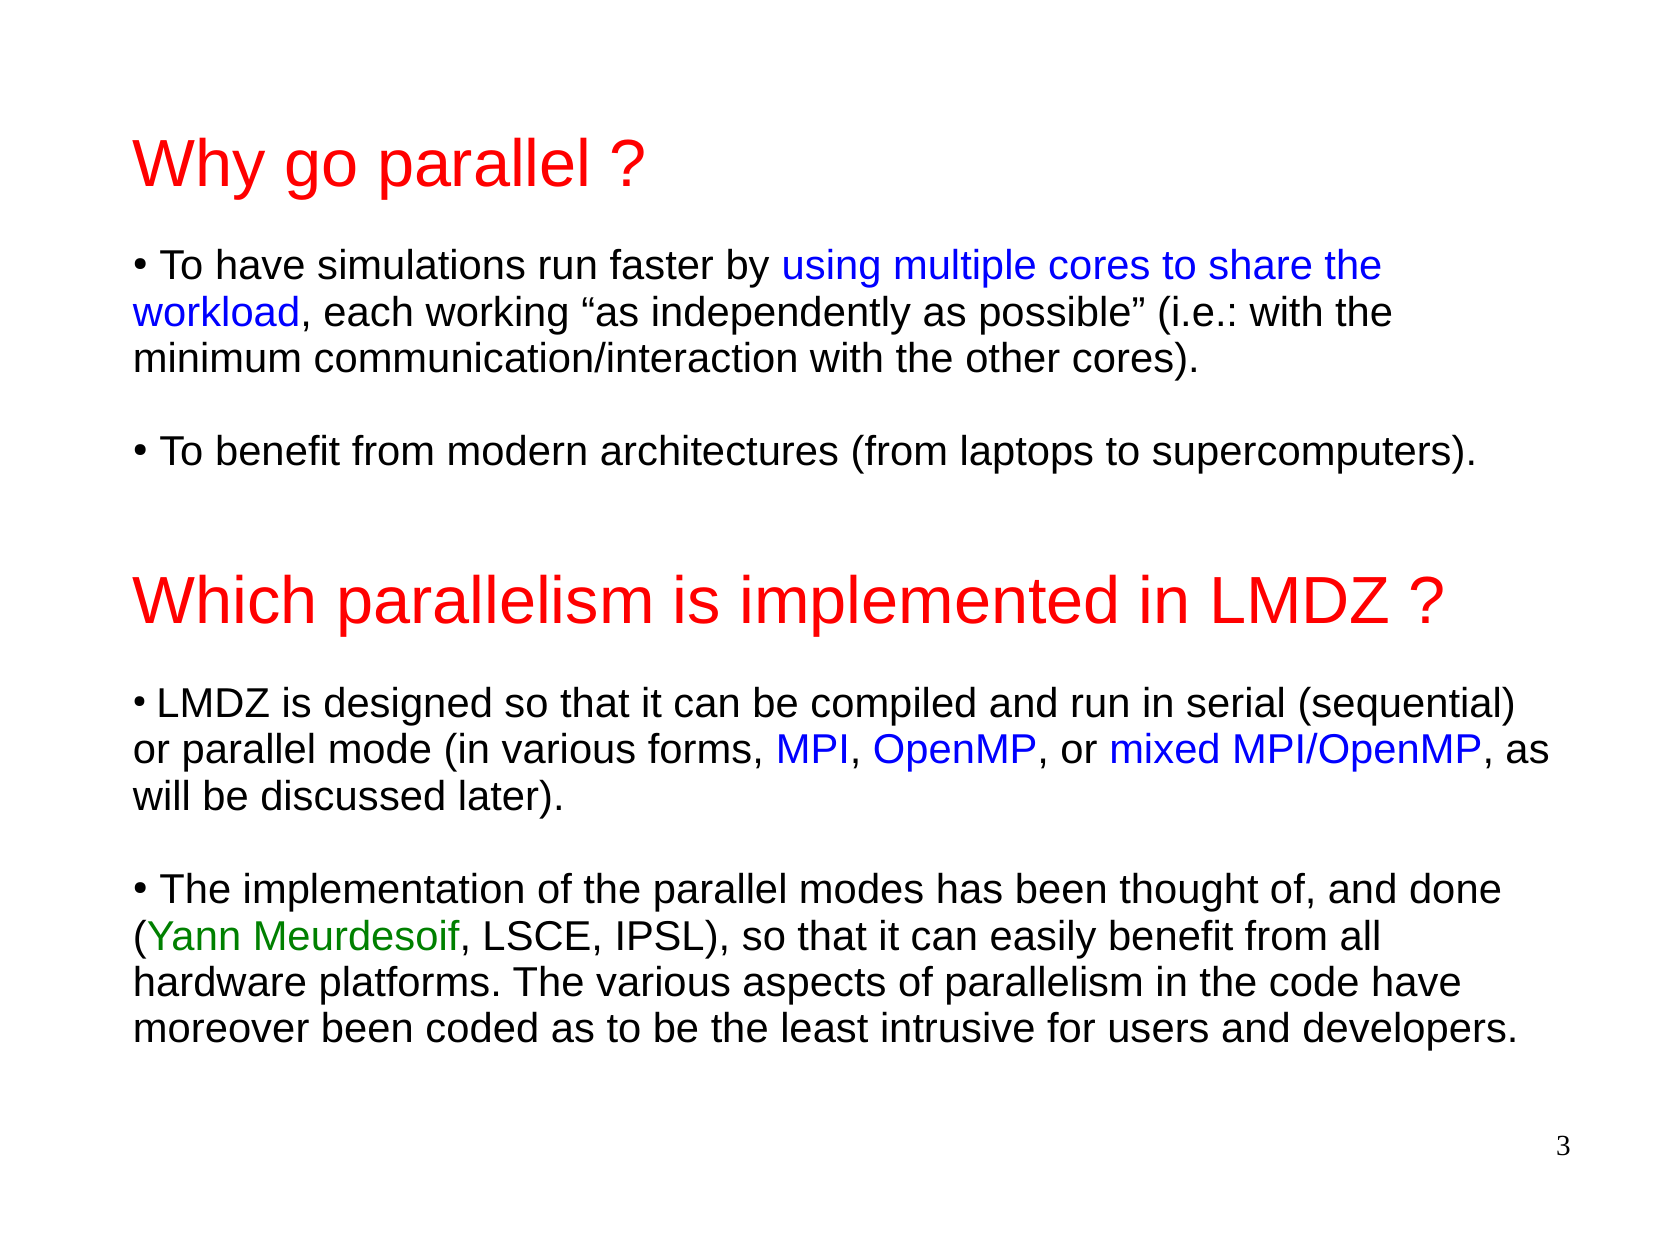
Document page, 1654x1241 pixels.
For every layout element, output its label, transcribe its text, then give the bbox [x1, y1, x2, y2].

text_box Why go parallel ? To have simulations run faster by using multiple cores to share the workload, each working “as independently as possible” (i.e.: with the minimum communication/interaction with the other cores). To benefit from modern architectures (from laptops to supercomputers). Which parallelism is implemented in LMDZ ? LMDZ is designed so that it can be compiled and run in serial (sequential) or parallel mode (in various forms, MPI, OpenMP, or mixed MPI/OpenMP, as will be discussed later). The implementation of the parallel modes has been thought of, and done (Yann Meurdesoif, LSCE, IPSL), so that it can easily benefit from all hardware platforms. The various aspects of parallelism in the code have moreover been coded as to be the least intrusive for users and developers. [118, 118, 1565, 1148]
